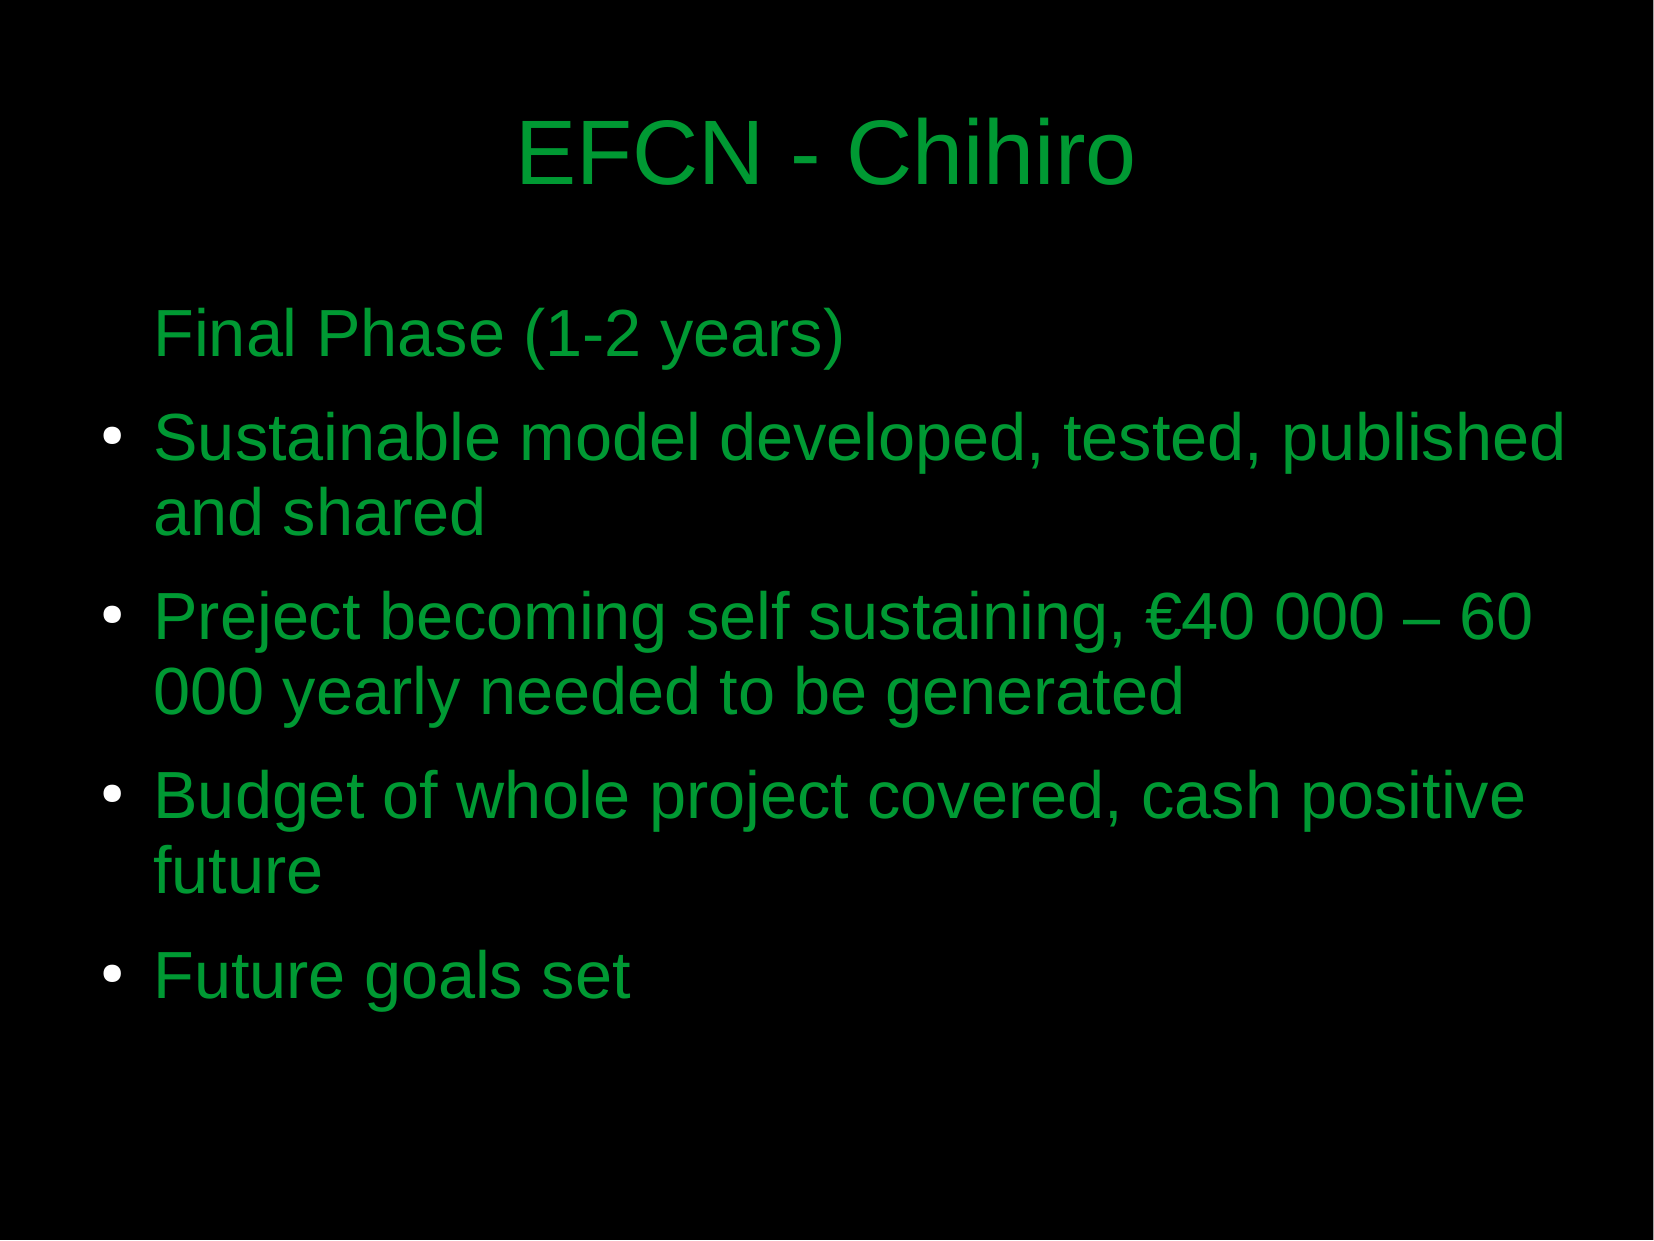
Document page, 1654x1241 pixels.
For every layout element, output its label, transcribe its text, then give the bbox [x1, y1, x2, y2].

title EFCN - Chihiro [82, 49, 1571, 257]
list Final Phase (1-2 years) Sustainable model developed, tested, published and shared Preject becoming self sustaining, €40 000 – 60 000 yearly needed to be generated Budget of whole project covered, cash positive future Future goals set [82, 296, 1571, 1075]
